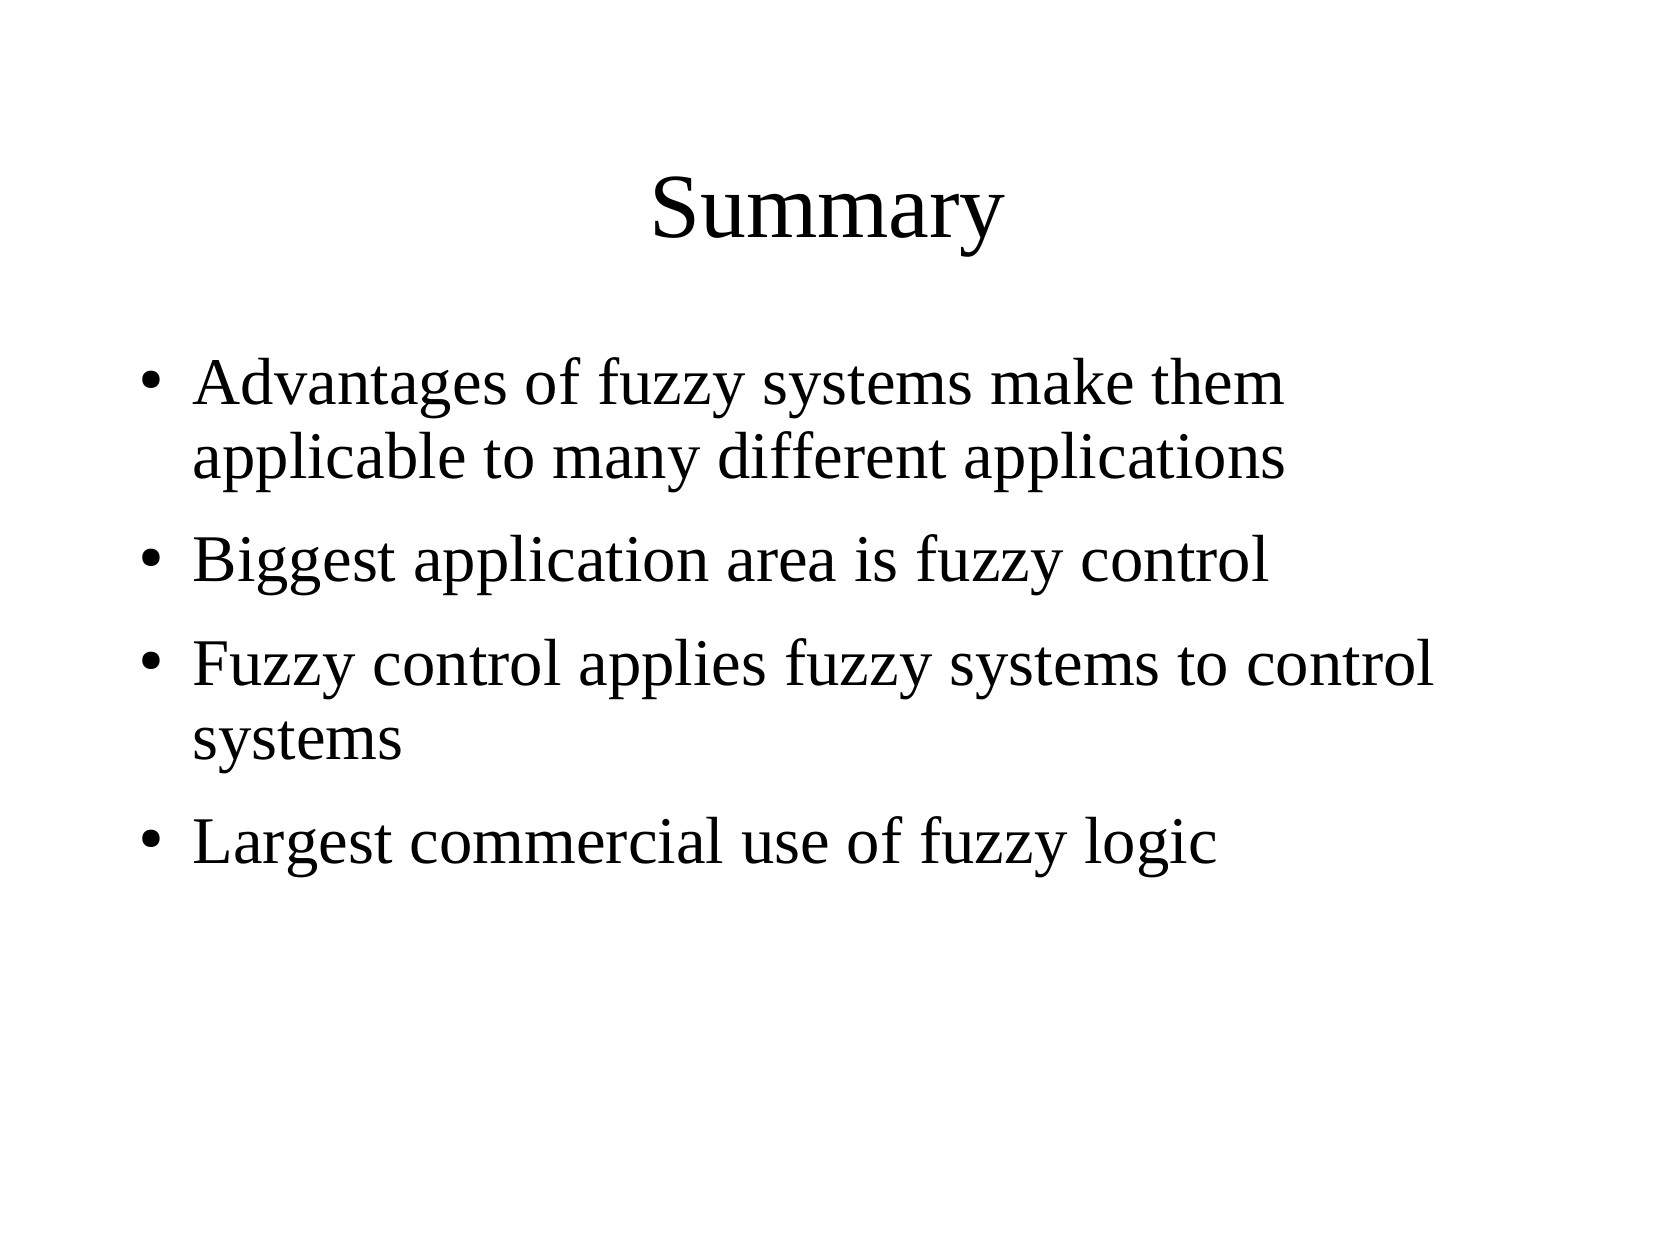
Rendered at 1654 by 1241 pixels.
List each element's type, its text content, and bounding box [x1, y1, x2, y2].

title Summary [121, 102, 1534, 311]
list Advantages of fuzzy systems make them applicable to many different applications Biggest application area is fuzzy control Fuzzy control applies fuzzy systems to control systems Largest commercial use of fuzzy logic [121, 344, 1534, 1127]
